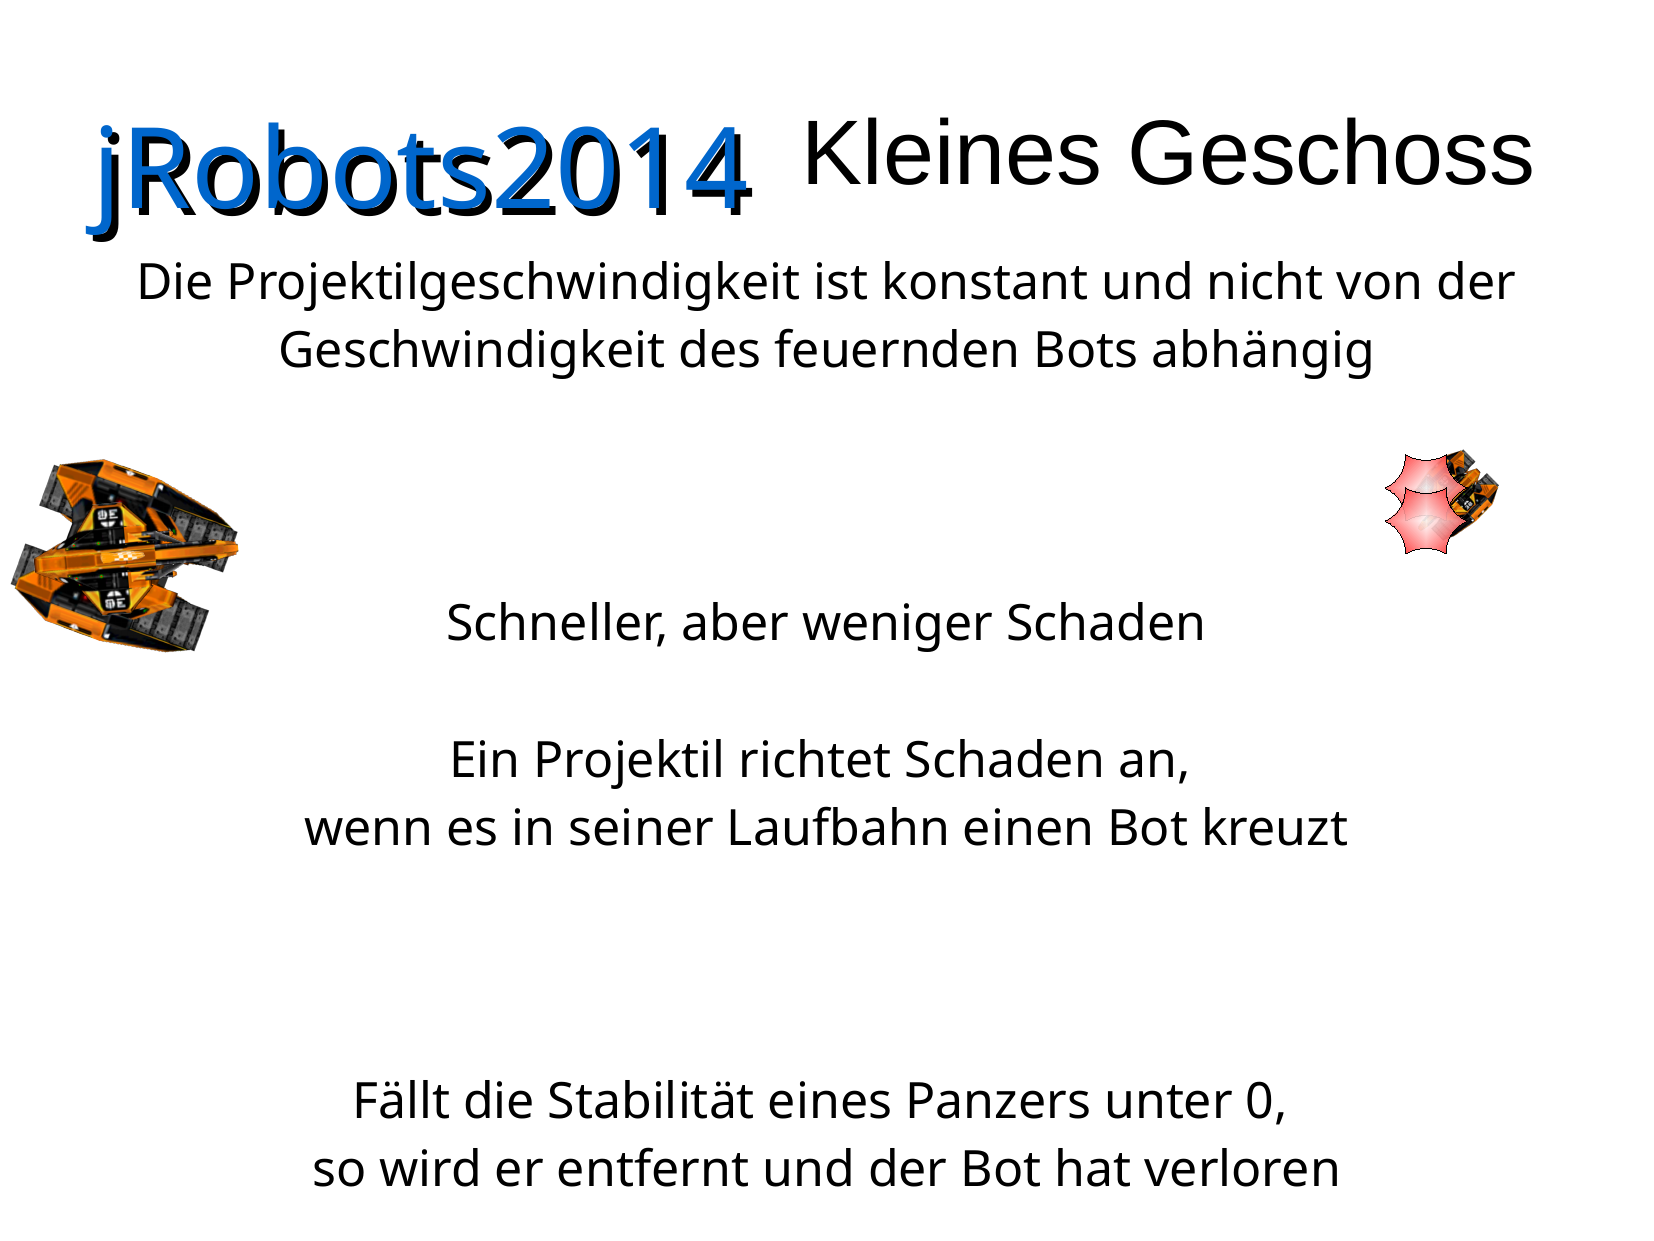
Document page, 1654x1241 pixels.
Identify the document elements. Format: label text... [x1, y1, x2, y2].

picture [1394, 501, 1401, 509]
subtitle Die Projektilgeschwindigkeit ist konstant und nicht von der Geschwindigkeit des feuernden Bots abhängig Schneller, aber weniger Schaden Ein Projektil richtet Schaden an, wenn es in seiner Laufbahn einen Bot kreuzt Fällt die Stabilität eines Panzers unter 0, so wird er entfernt und der Bot hat verloren [82, 265, 1571, 1182]
title Kleines Geschoss [767, 49, 1571, 257]
picture [0, 442, 249, 674]
picture [1446, 442, 1506, 551]
text_box [1385, 454, 1468, 554]
